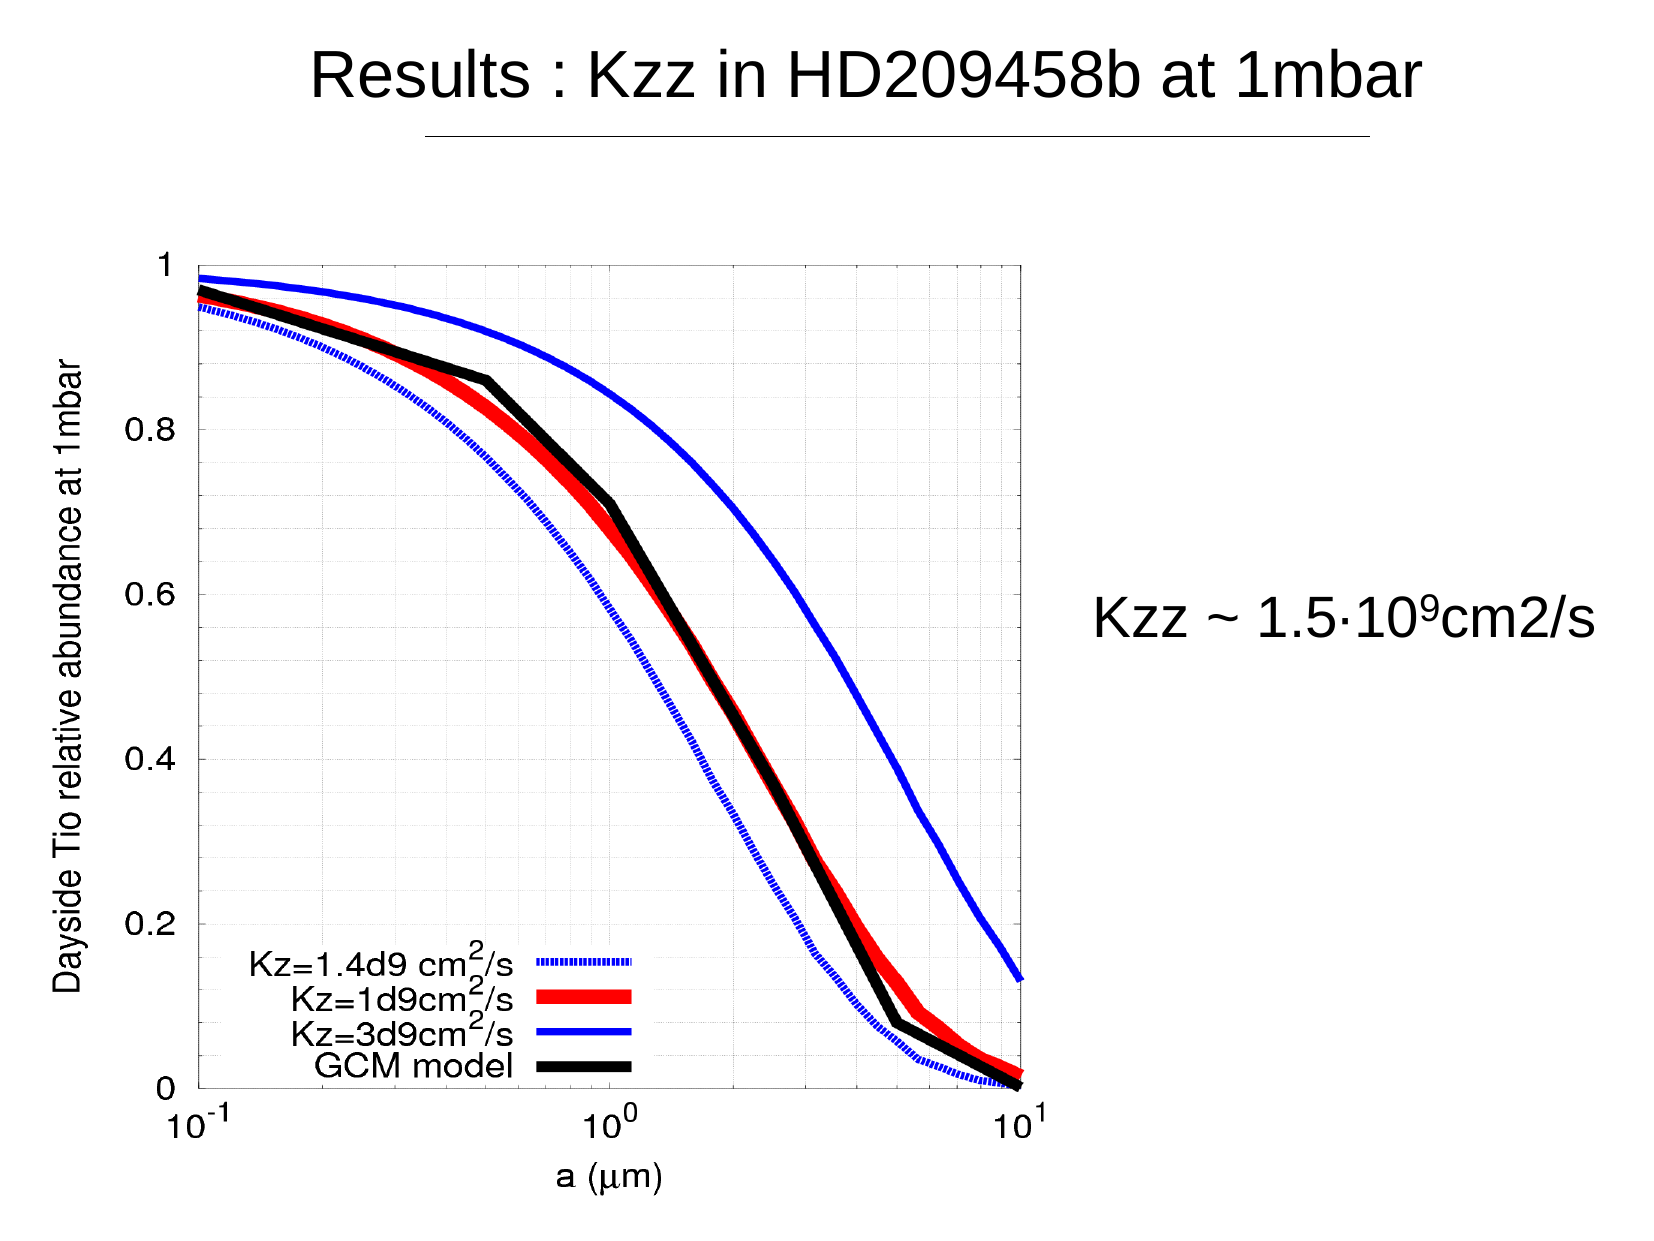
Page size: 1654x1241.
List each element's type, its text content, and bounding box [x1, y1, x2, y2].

text_box Results : Kzz in HD209458b at 1mbar [290, 37, 1426, 126]
picture [0, 224, 1238, 1201]
text_box Kzz ~ 1.5∙109cm2/s [1078, 577, 1645, 660]
